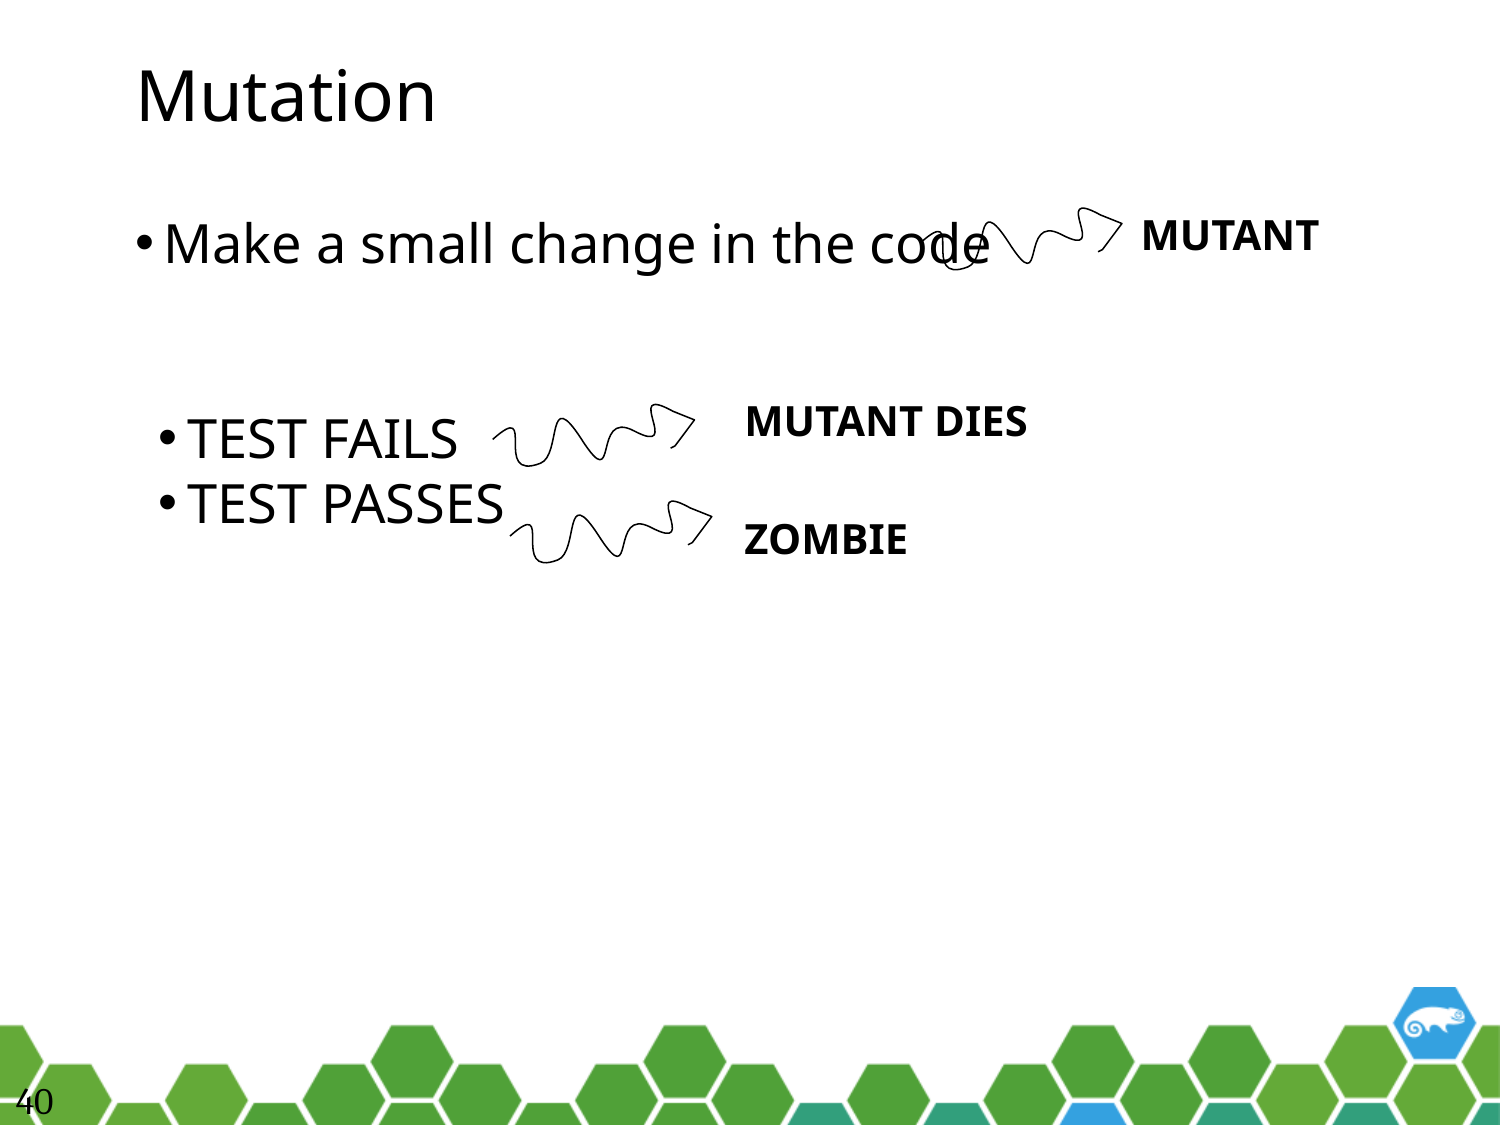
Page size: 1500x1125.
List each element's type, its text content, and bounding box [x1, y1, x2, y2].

text_box MUTANT [1140, 152, 1500, 315]
picture [0, 987, 1500, 1125]
text_box Mutation [134, 12, 1371, 175]
text_box TEST FAILS TEST PASSES [158, 404, 1395, 1057]
text_box Make a small change in the code [134, 208, 1371, 862]
text_box MUTANT DIES [744, 339, 1500, 456]
text_box ZOMBIE [744, 456, 1500, 619]
